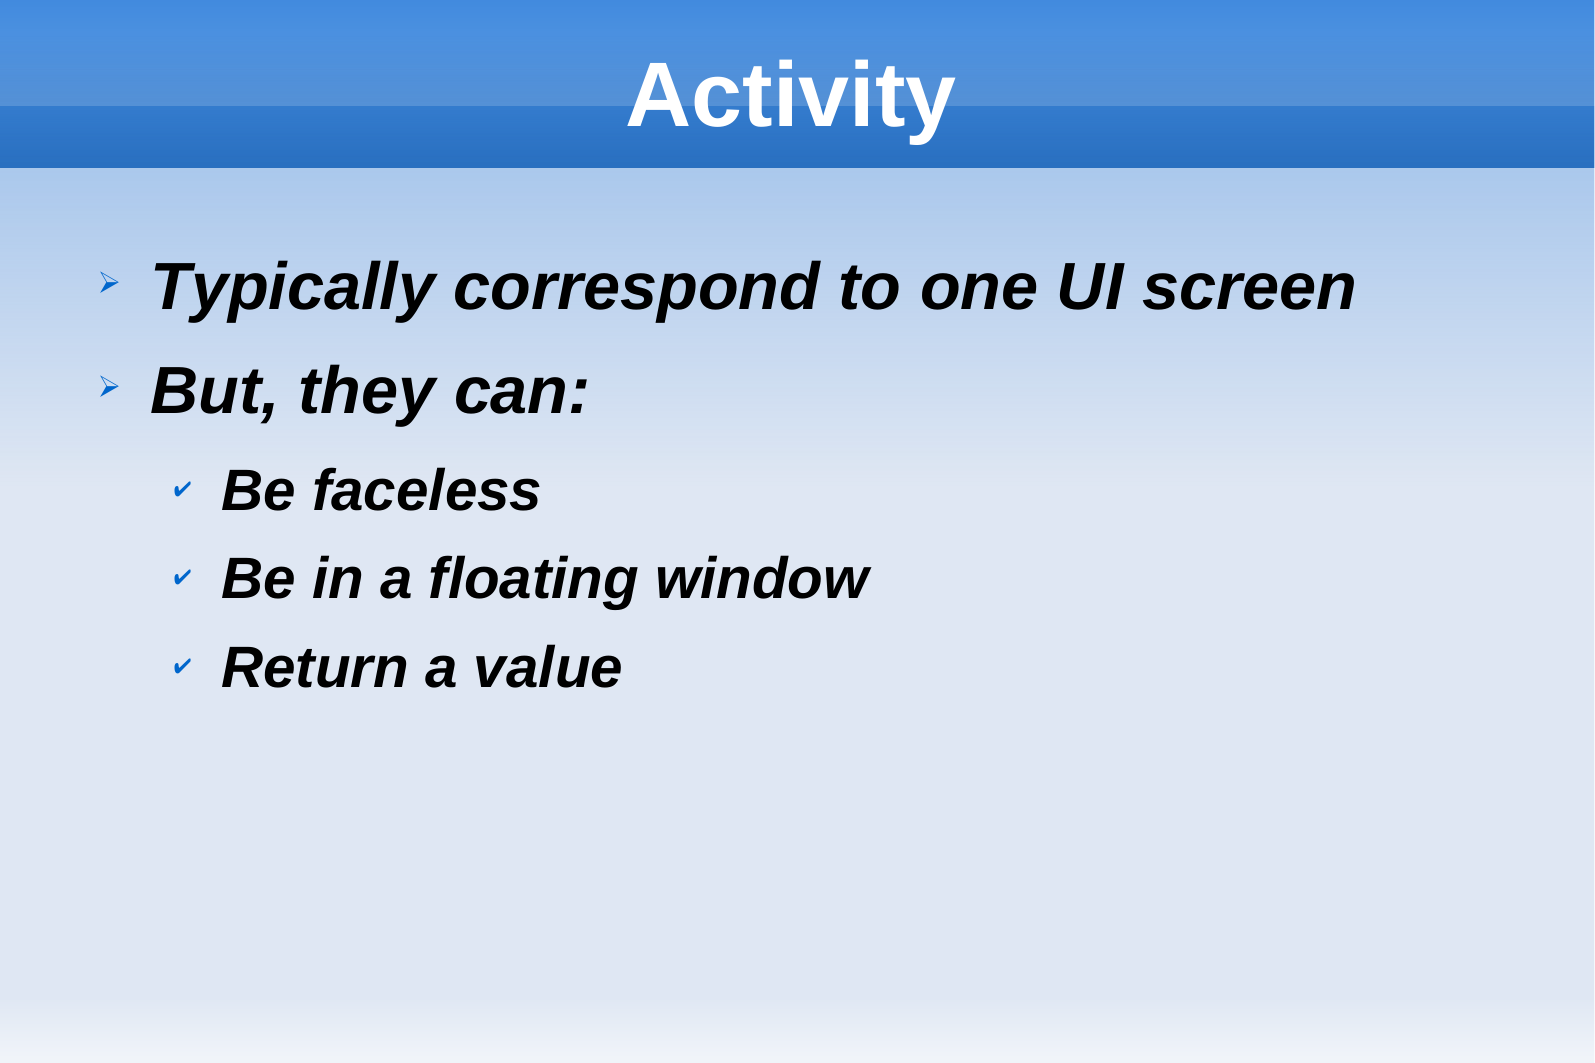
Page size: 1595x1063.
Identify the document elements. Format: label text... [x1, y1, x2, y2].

picture [0, 0, 1595, 1063]
list Typically correspond to one UI screen But, they can: Be faceless Be in a floating window Return a value [79, 248, 1515, 936]
title Activity [74, 0, 1510, 273]
